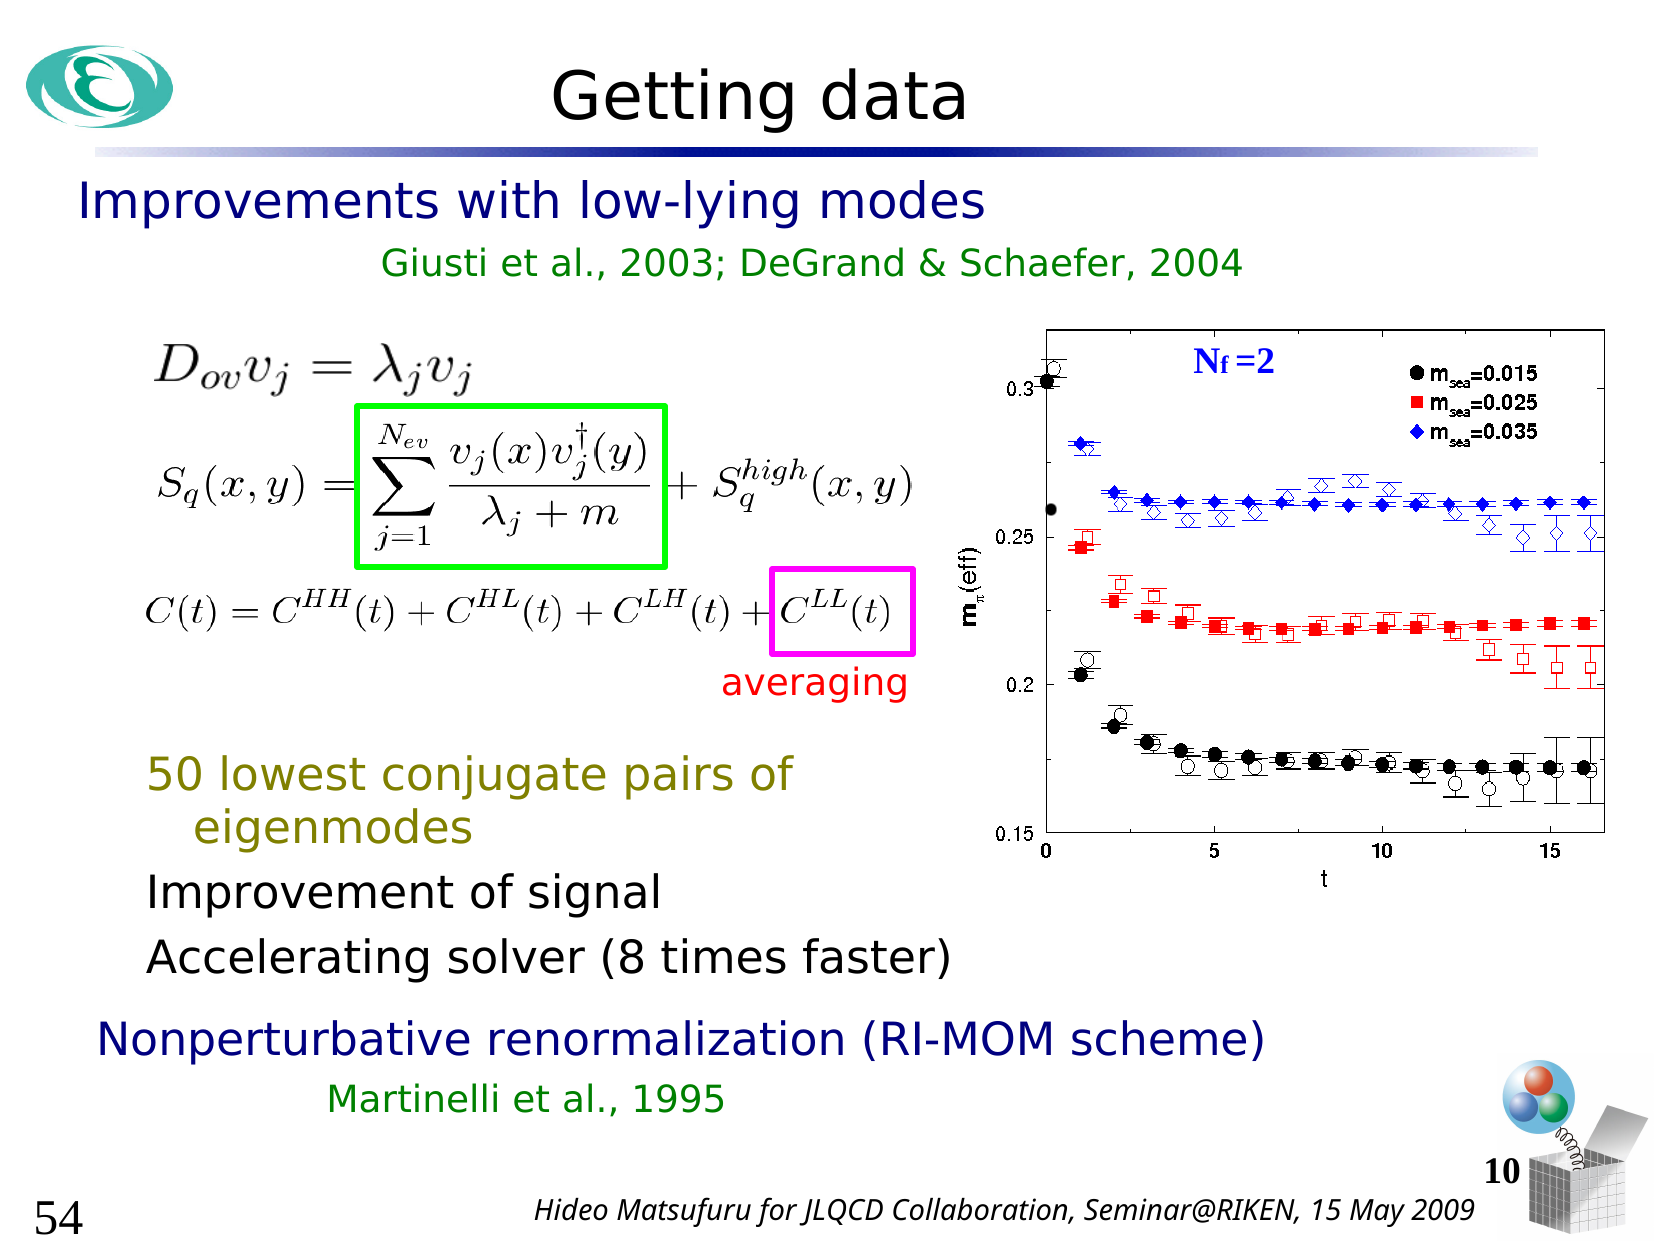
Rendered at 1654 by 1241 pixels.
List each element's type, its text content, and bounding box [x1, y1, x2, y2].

picture [1505, 147, 1538, 157]
picture [146, 588, 769, 633]
list Nonperturbative renormalization (RI-MOM scheme) Martinelli et al., 1995 [78, 1012, 1478, 1211]
text_box Nf =2 [1193, 339, 1276, 389]
picture [668, 422, 912, 551]
list 50 lowest conjugate pairs of eigenmodes Improvement of signal Accelerating solver (8 times faster) [51, 748, 1017, 985]
title Getting data [16, 22, 1505, 171]
picture [1497, 1053, 1654, 1241]
picture [158, 422, 354, 551]
list Improvements with low-lying modes Giusti et al., 2003; DeGrand & Schaefer, 2004 [59, 172, 1524, 1120]
text_box 10 [1483, 1149, 1522, 1199]
text_box averaging [720, 660, 910, 704]
picture [1524, 317, 1613, 907]
picture [154, 343, 472, 397]
picture [360, 422, 662, 551]
picture [775, 588, 889, 633]
